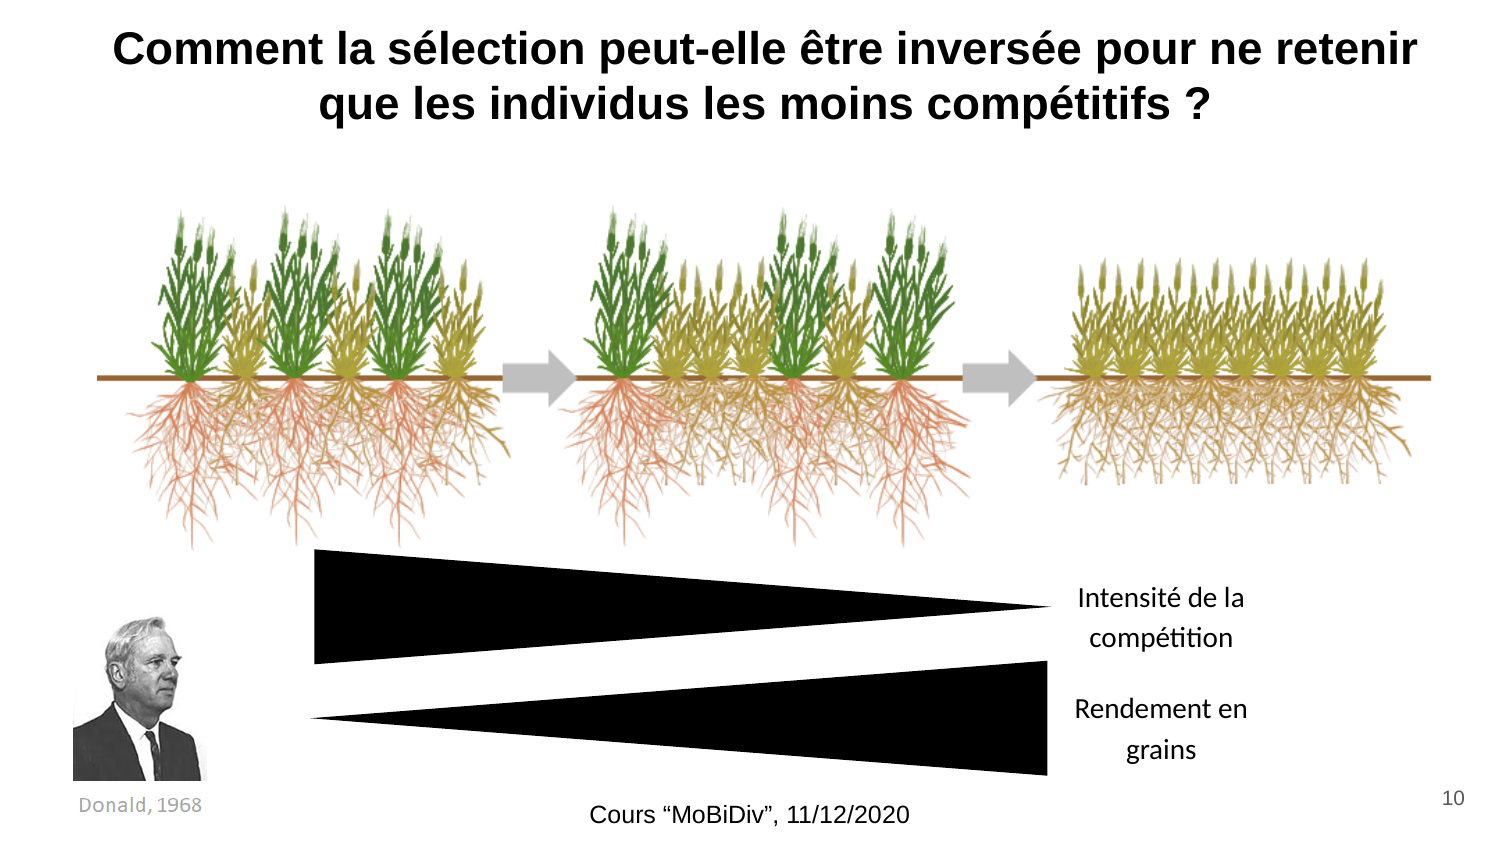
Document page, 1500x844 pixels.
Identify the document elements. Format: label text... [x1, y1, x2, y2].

text_box [310, 660, 1048, 776]
list Rendement en grains [1051, 669, 1272, 767]
title Comment la sélection peut-elle être inversée pour ne retenir que les individus les moins compétitifs ? [51, 4, 1480, 139]
slide_number <number> [1389, 764, 1480, 830]
list Intensité de la compétition [1051, 558, 1272, 656]
picture [0, 604, 278, 832]
picture [97, 203, 1434, 562]
text_box [314, 549, 1052, 665]
